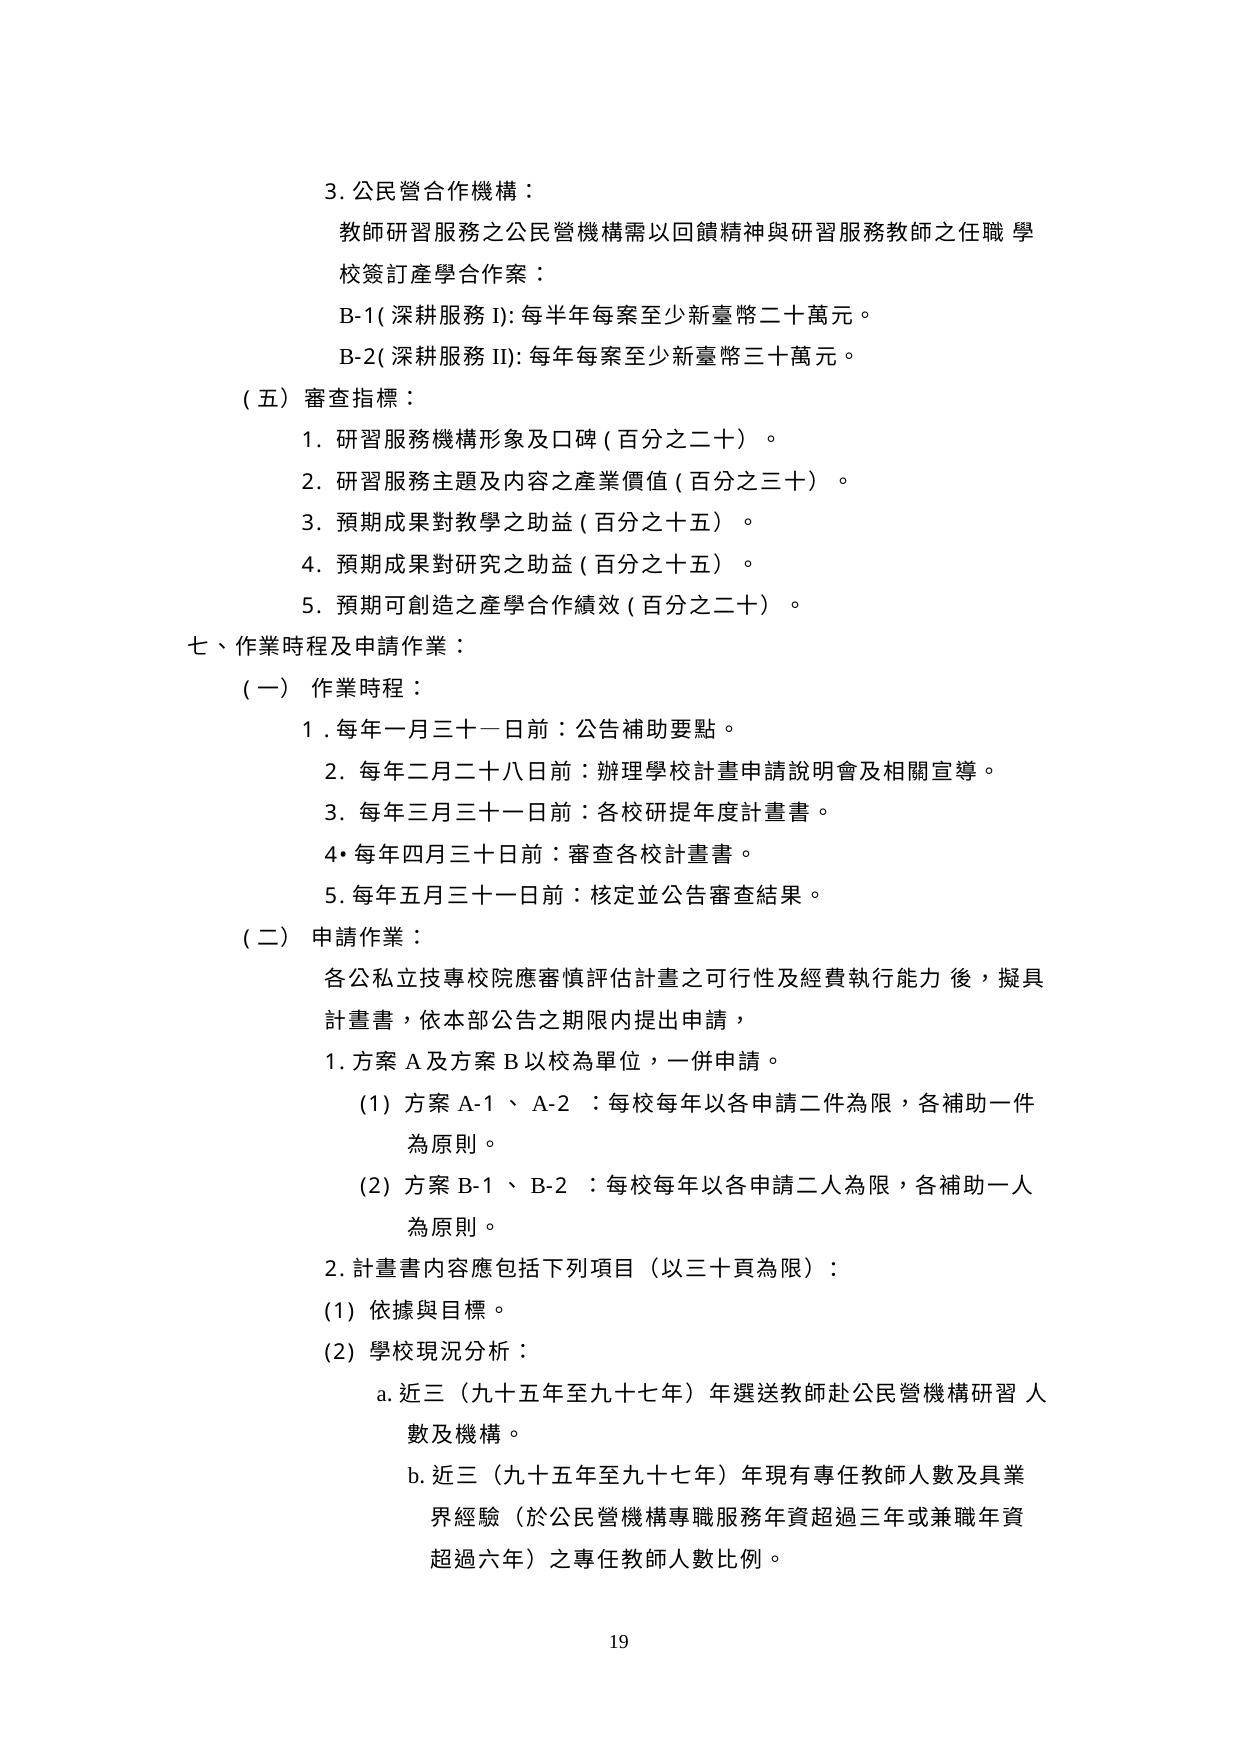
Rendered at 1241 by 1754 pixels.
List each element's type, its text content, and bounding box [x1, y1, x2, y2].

text_box 19 [609, 1629, 633, 1649]
text_box 3.公民營合作機構： 教師研習服務之公民營機構需以回饋精神與研習服務教師之任職 學校簽訂產學合作案： B-1(深耕服務I):每半年每案至少新臺幣二十萬元。 B-2(深耕服務II):每年每案至少新臺幣三十萬元。 (五）審查指標： 1. 研習服務機構形象及口碑(百分之二十）。 2. 研習服務主題及内容之產業價值(百分之三十）。 3. 預期成果對教學之助益(百分之十五）。 4. 預期成果對研究之助益(百分之十五）。 5. 預期可創造之產學合作績效(百分之二十）。 七、作業時程及申請作業： (一） 作業時程： 1 .每年一月三十—日前：公告補助要點。 2. 每年二月二十八日前：辦理學校計晝申請說明會及相關宣導。 3. 每年三月三十一日前：各校研提年度計晝書。 4•每年四月三十日前：審查各校計晝書。 5.每年五月三十一日前：核定並公告審查結果。 (二） 申請作業： 各公私立技專校院應審慎評估計晝之可行性及經費執行能力 後，擬具計晝書，依本部公告之期限内提出申請， 1.方案A及方案B以校為單位，一併申請。 (1) 方案A-1、A-2 ：每校每年以各申請二件為限，各補助一件 為原則。 (2) 方案B-1、B-2 ：每校每年以各申請二人為限，各補助一人 為原則。 2.計晝書内容應包括下列項目（以三十頁為限）： (1) 依據與目標。 (2) 學校現況分析： a.近三（九十五年至九十七年）年選送教師赴公民營機構研習 人數及機構。 b.近三（九十五年至九十七年）年現有專任教師人數及具業 界經驗（於公民營機構專職服務年資超過三年或兼職年資 超過六年）之專任教師人數比例。 [188, 162, 1055, 1566]
